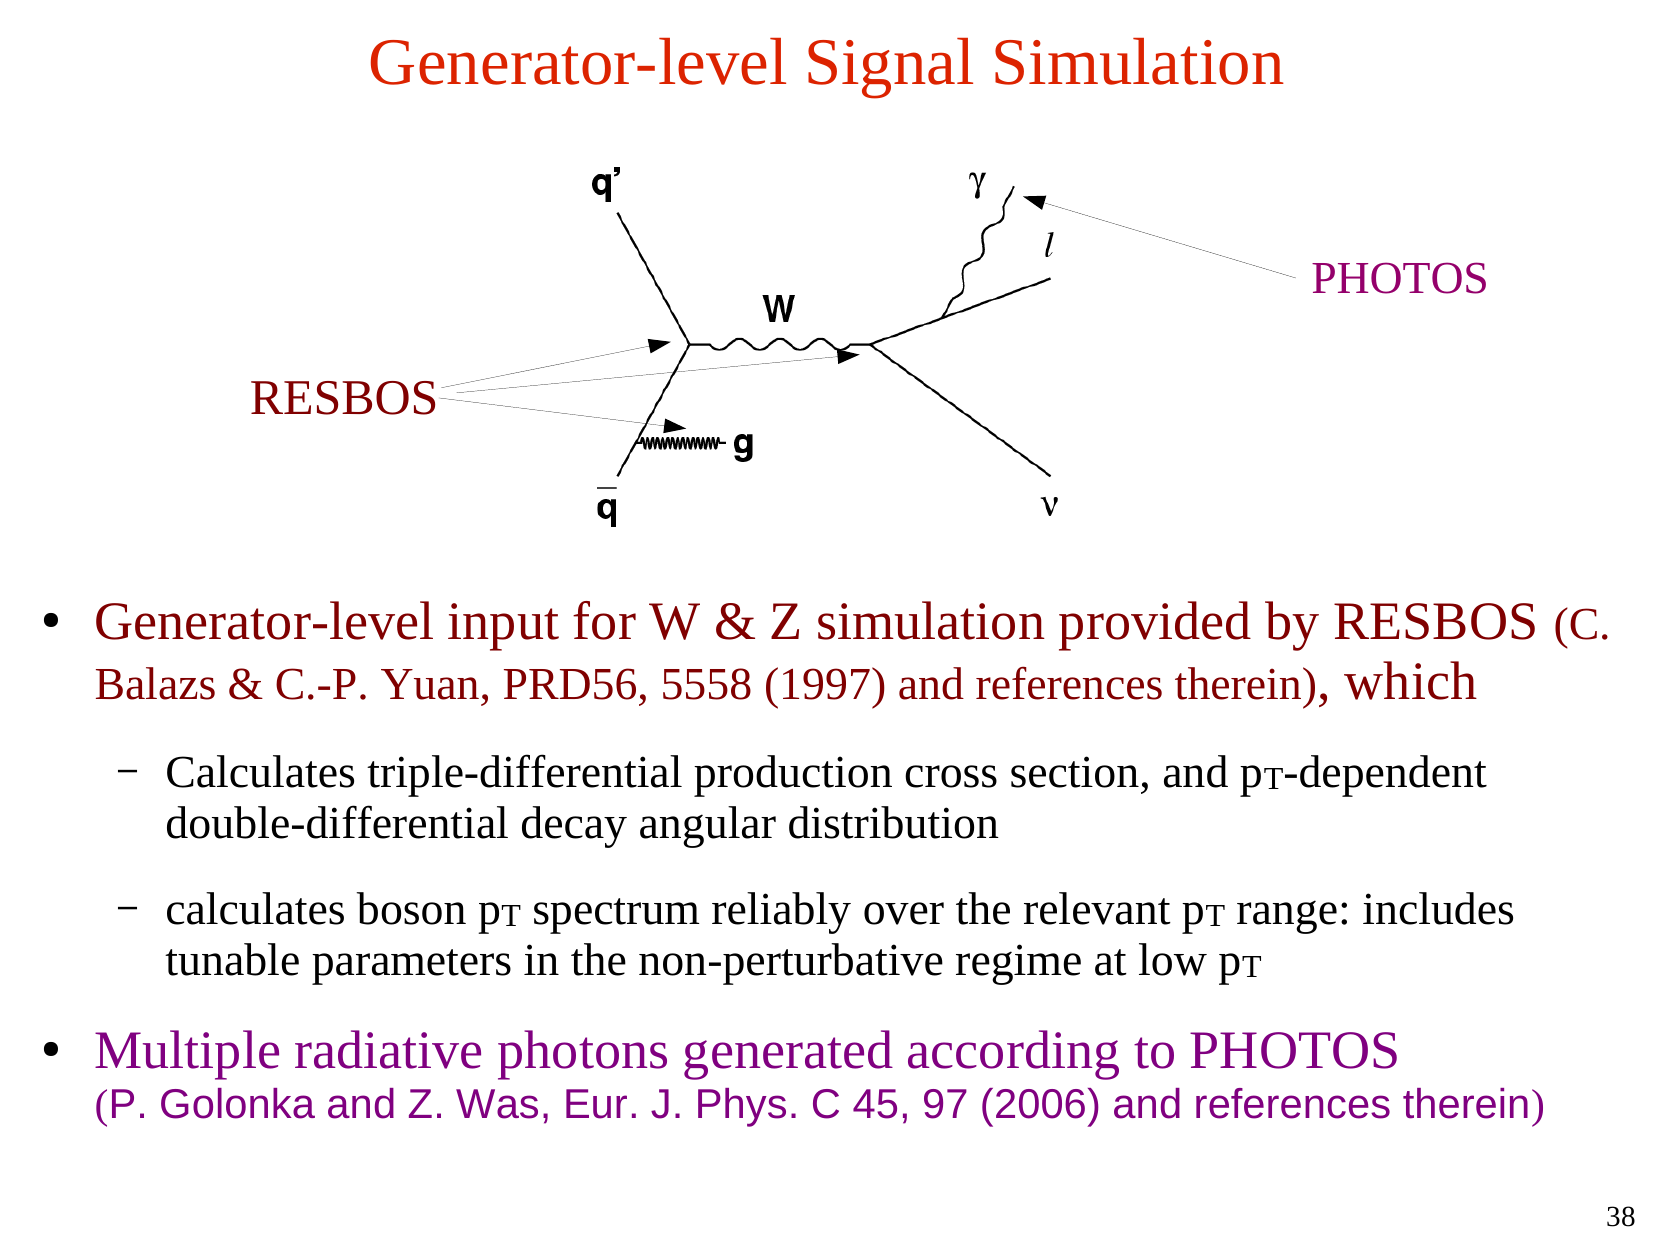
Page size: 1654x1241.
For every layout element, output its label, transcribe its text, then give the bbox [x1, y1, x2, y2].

title Generator-level Signal Simulation [121, 8, 1534, 115]
picture [581, 147, 1086, 541]
list Generator-level input for W & Z simulation provided by RESBOS (C. Balazs & C.-P. Yuan, PRD56, 5558 (1997) and references therein), which Calculates triple-differential production cross section, and pT-dependent double-differential decay angular distribution calculates boson pT spectrum reliably over the relevant pT range: includes tunable parameters in the non-perturbative regime at low pT Multiple radiative photons generated according to PHOTOS (P. Golonka and Z. Was, Eur. J. Phys. C 45, 97 (2006) and references therein) [23, 591, 1627, 1241]
text_box RESBOS [249, 370, 440, 426]
text_box PHOTOS [1311, 252, 1489, 309]
